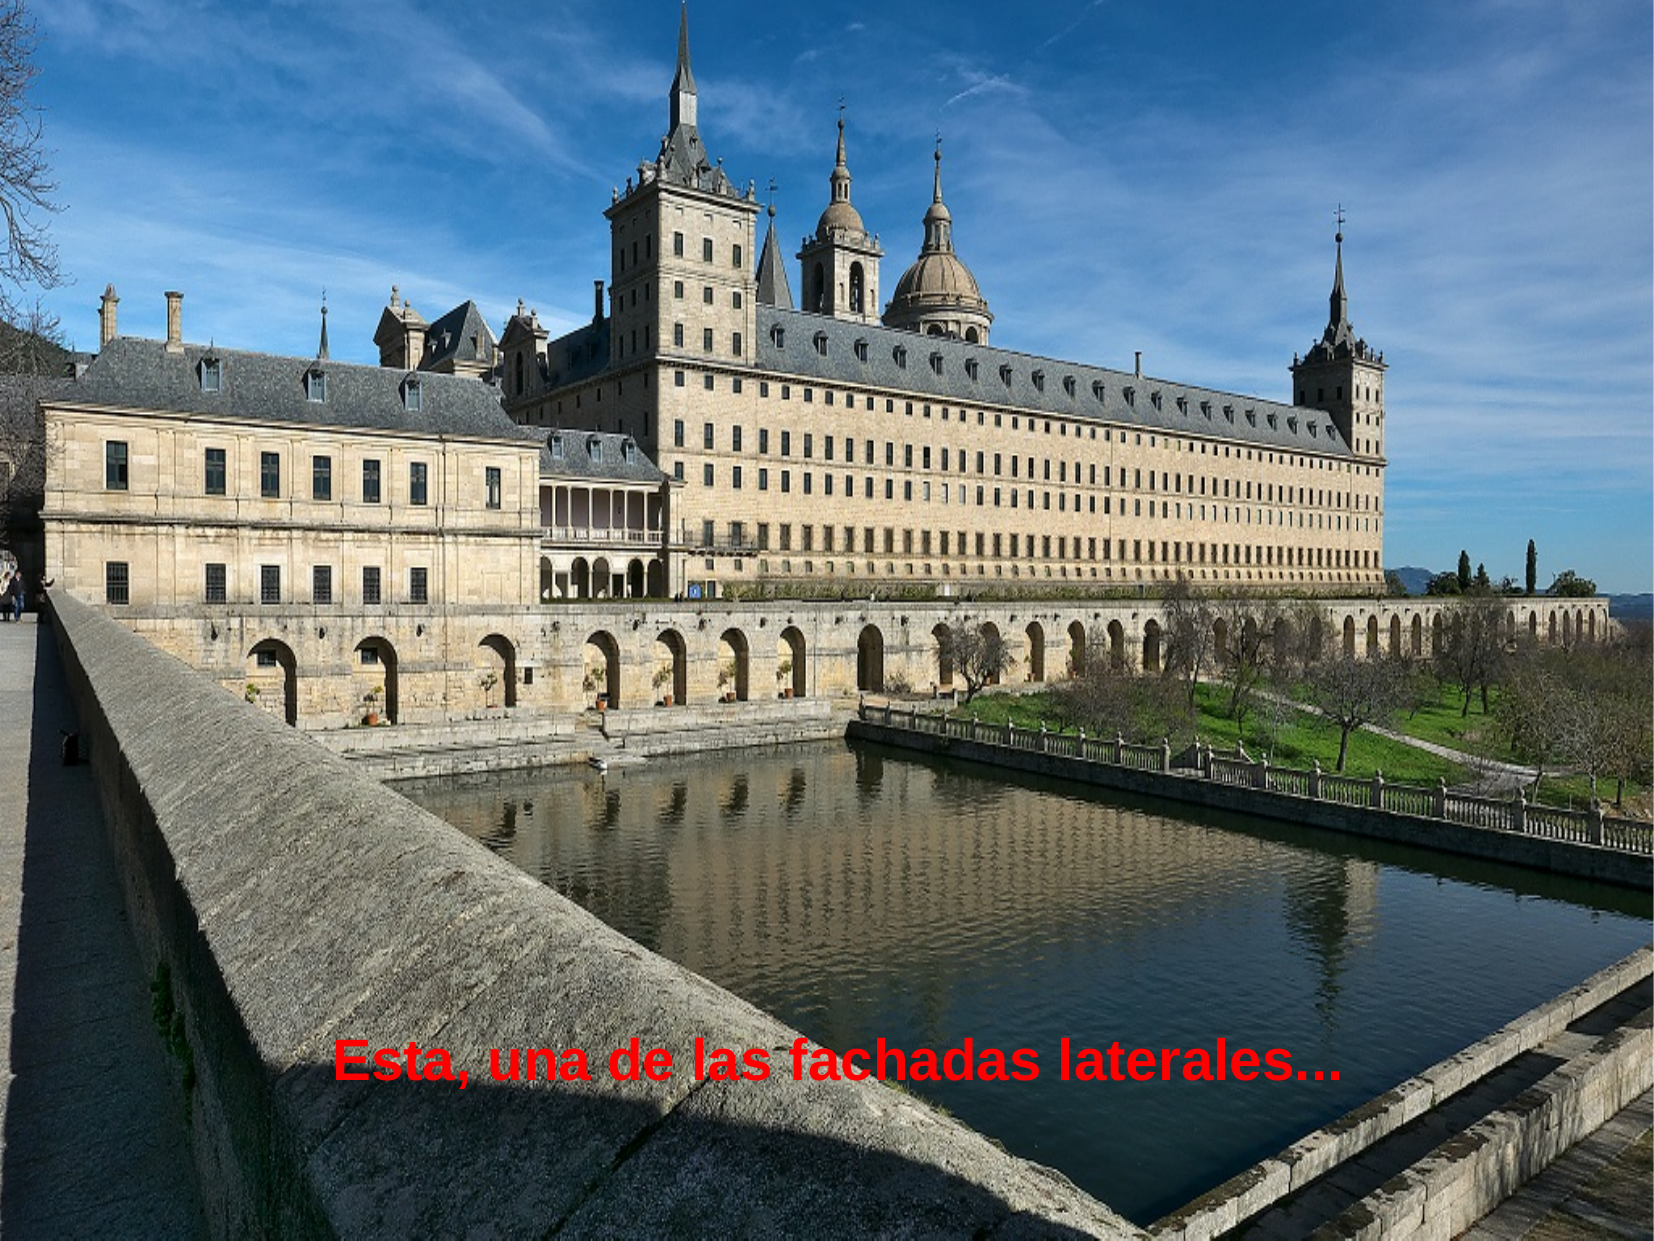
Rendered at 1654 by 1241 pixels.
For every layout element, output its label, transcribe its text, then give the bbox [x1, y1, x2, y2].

title Esta, una de las fachadas laterales... [94, 956, 1583, 1164]
picture [0, 0, 1654, 1241]
